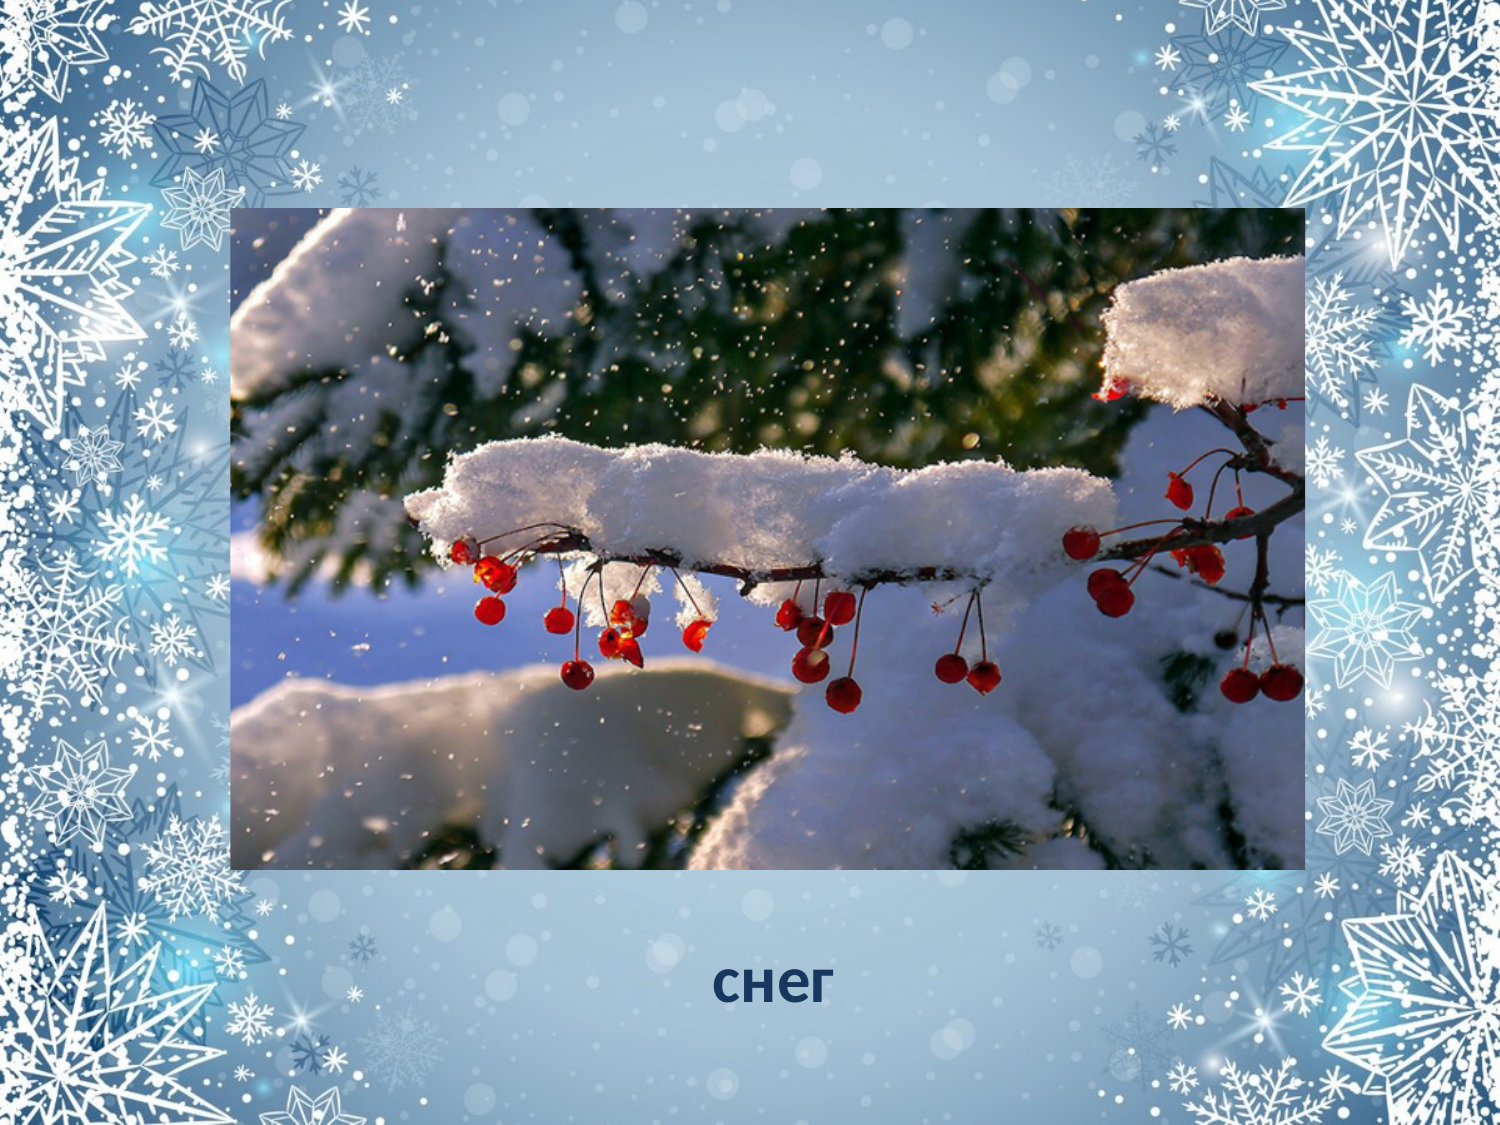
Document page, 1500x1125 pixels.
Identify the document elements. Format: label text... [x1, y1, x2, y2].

picture [0, 0, 1500, 1125]
text_box снег [537, 928, 1010, 1025]
